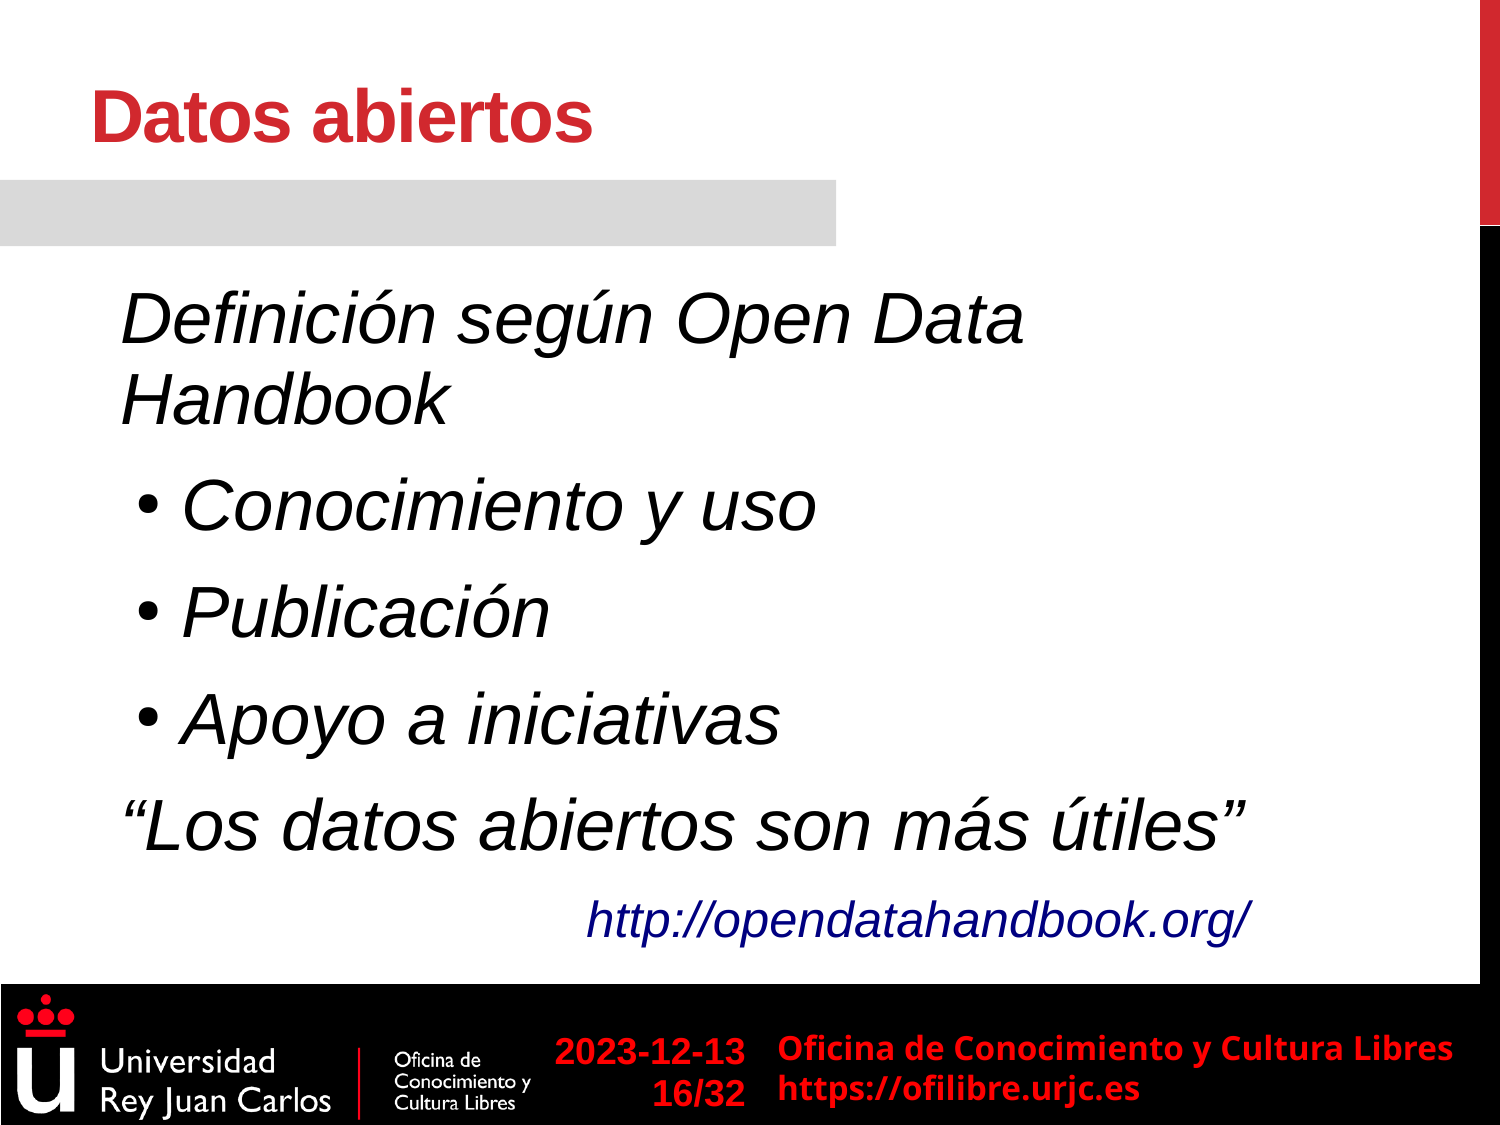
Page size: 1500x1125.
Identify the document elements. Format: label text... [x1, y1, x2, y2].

title [75, 15, 1425, 172]
text_box Datos abiertos [0, 24, 1326, 172]
picture [17, 994, 531, 1120]
list Definición según Open Data Handbook Conocimiento y uso Publicación Apoyo a iniciativas “Los datos abiertos son más útiles” http://opendatahandbook.org/ [105, 270, 1351, 961]
